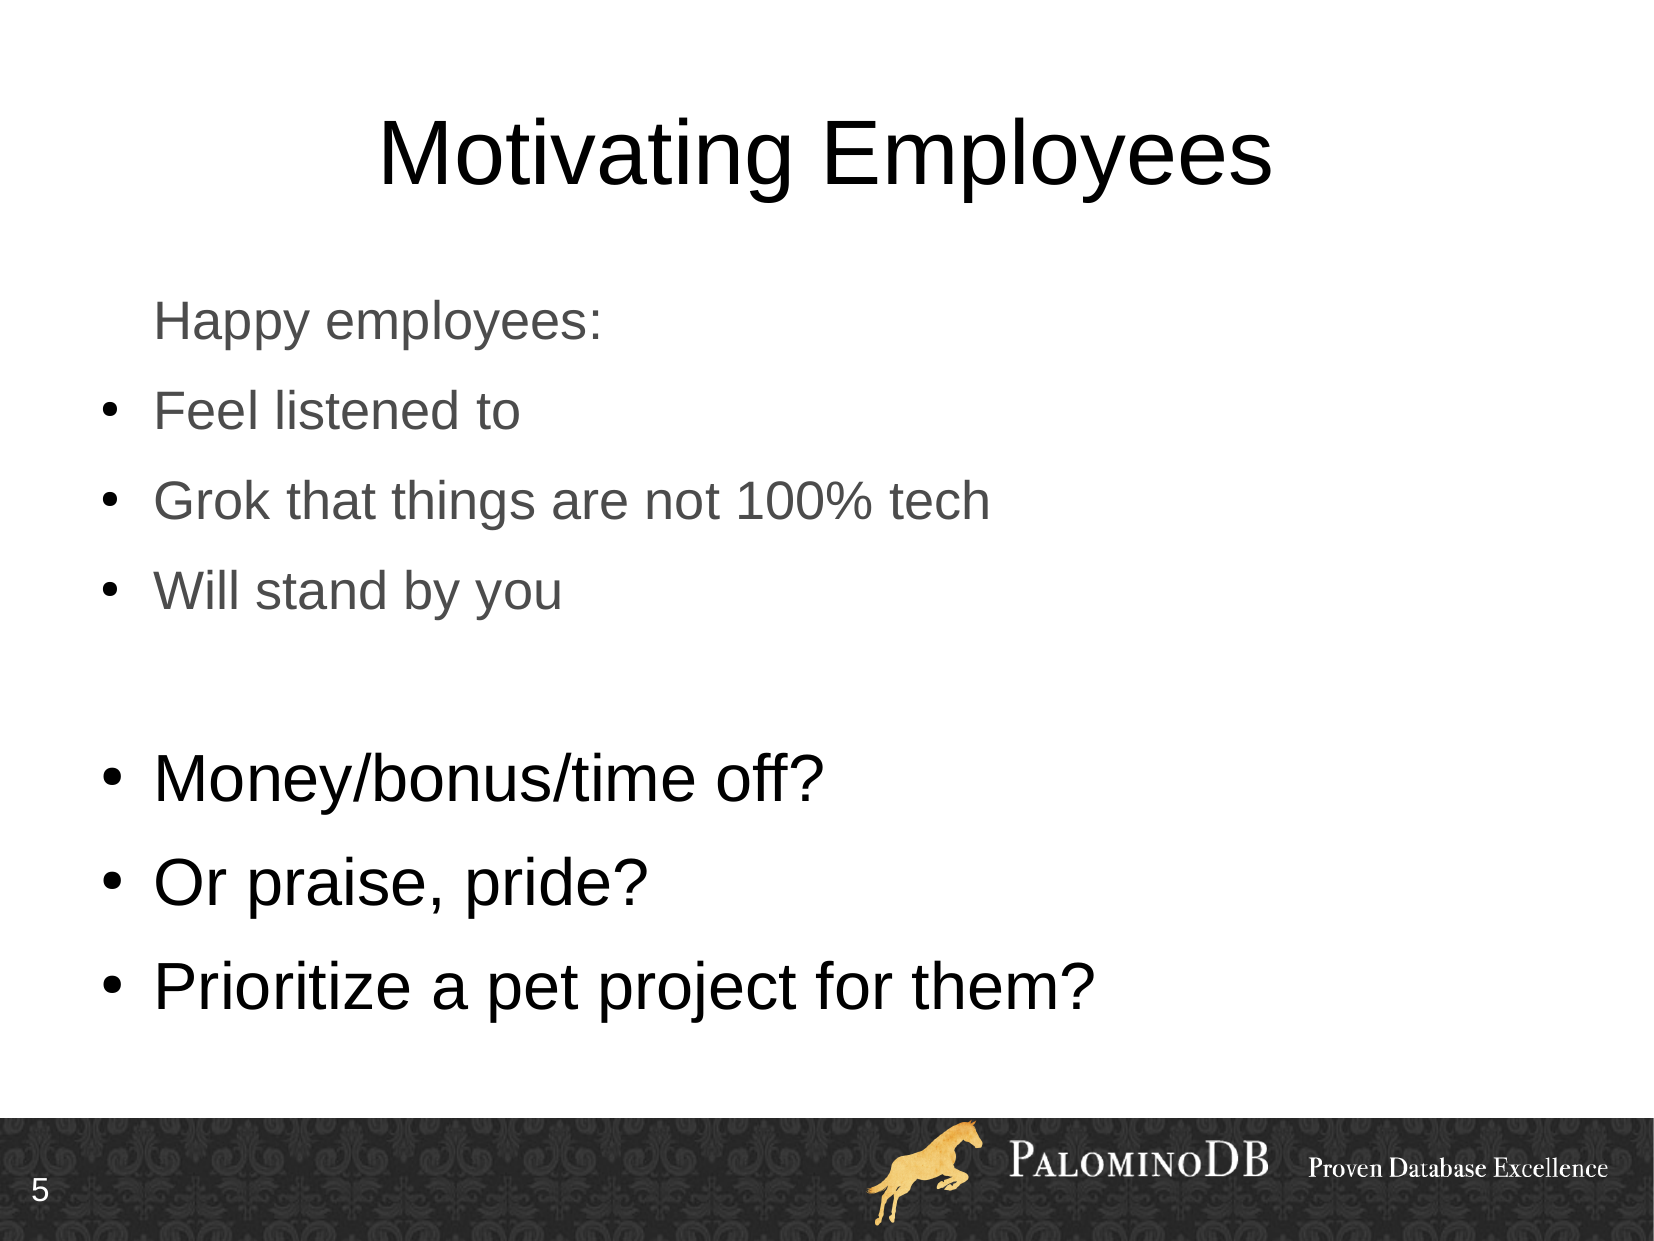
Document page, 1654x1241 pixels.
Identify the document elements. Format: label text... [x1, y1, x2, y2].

title Motivating Employees [82, 49, 1571, 257]
list Happy employees: Feel listened to Grok that things are not 100% tech Will stand by you Money/bonus/time off? Or praise, pride? Prioritize a pet project for them? [82, 290, 1571, 1109]
picture [0, 1109, 1654, 1241]
